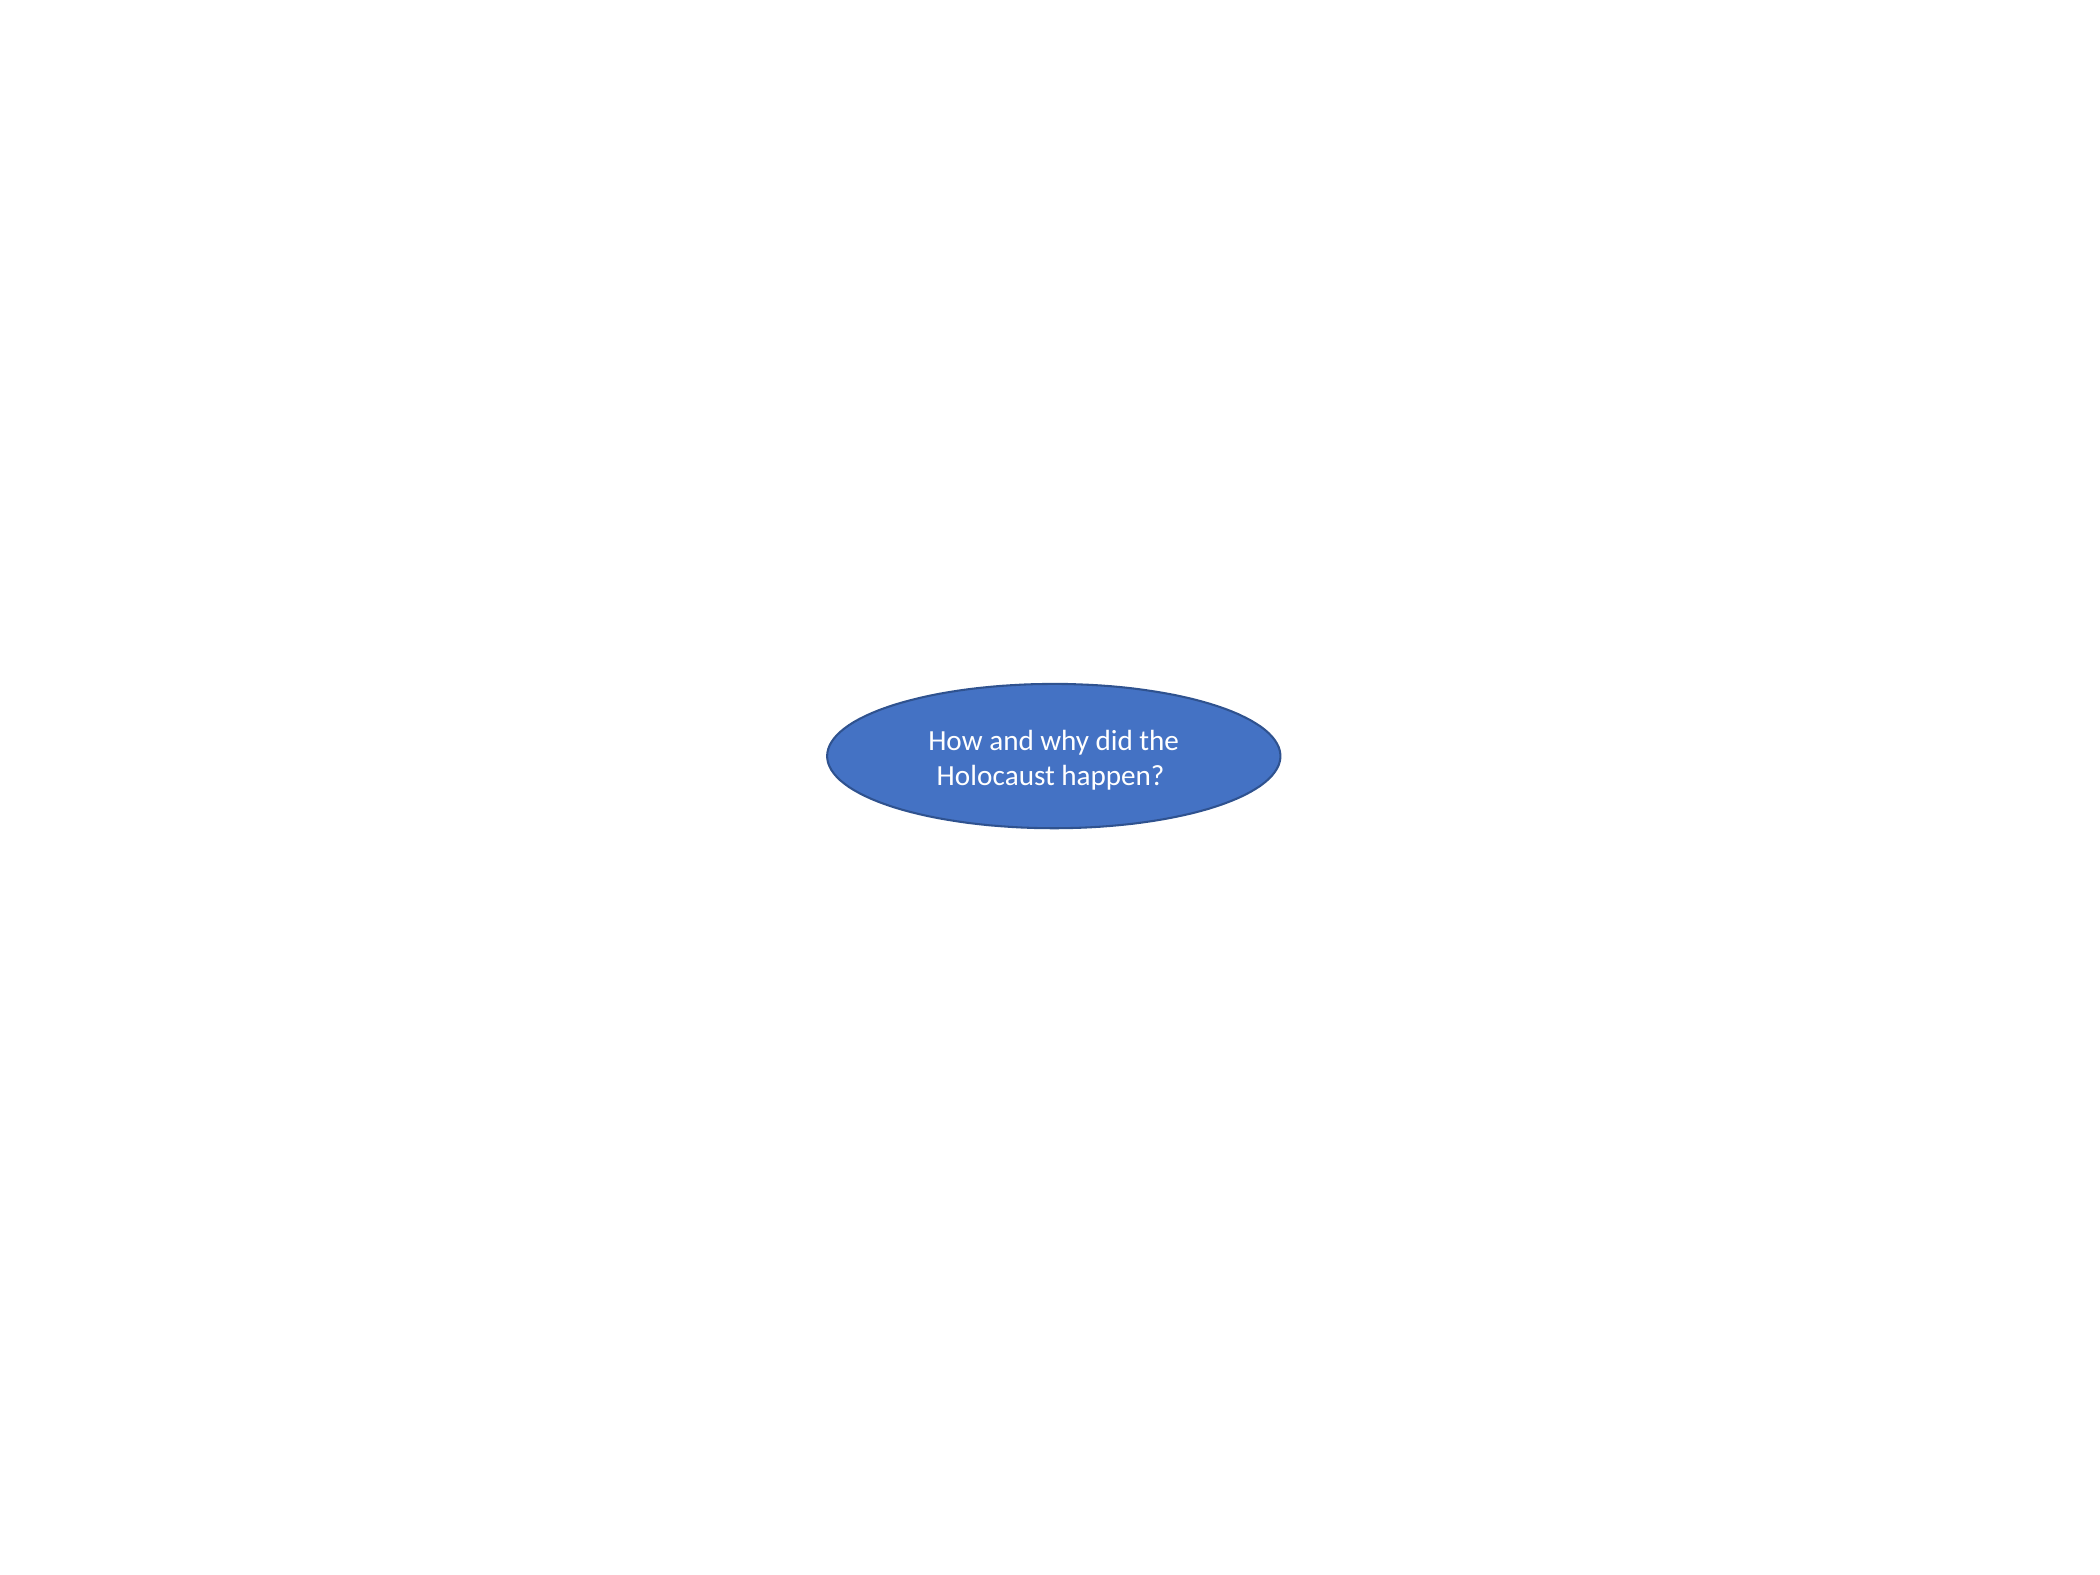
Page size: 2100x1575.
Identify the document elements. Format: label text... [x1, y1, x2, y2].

text_box How and why did the Holocaust happen? [827, 683, 1281, 829]
